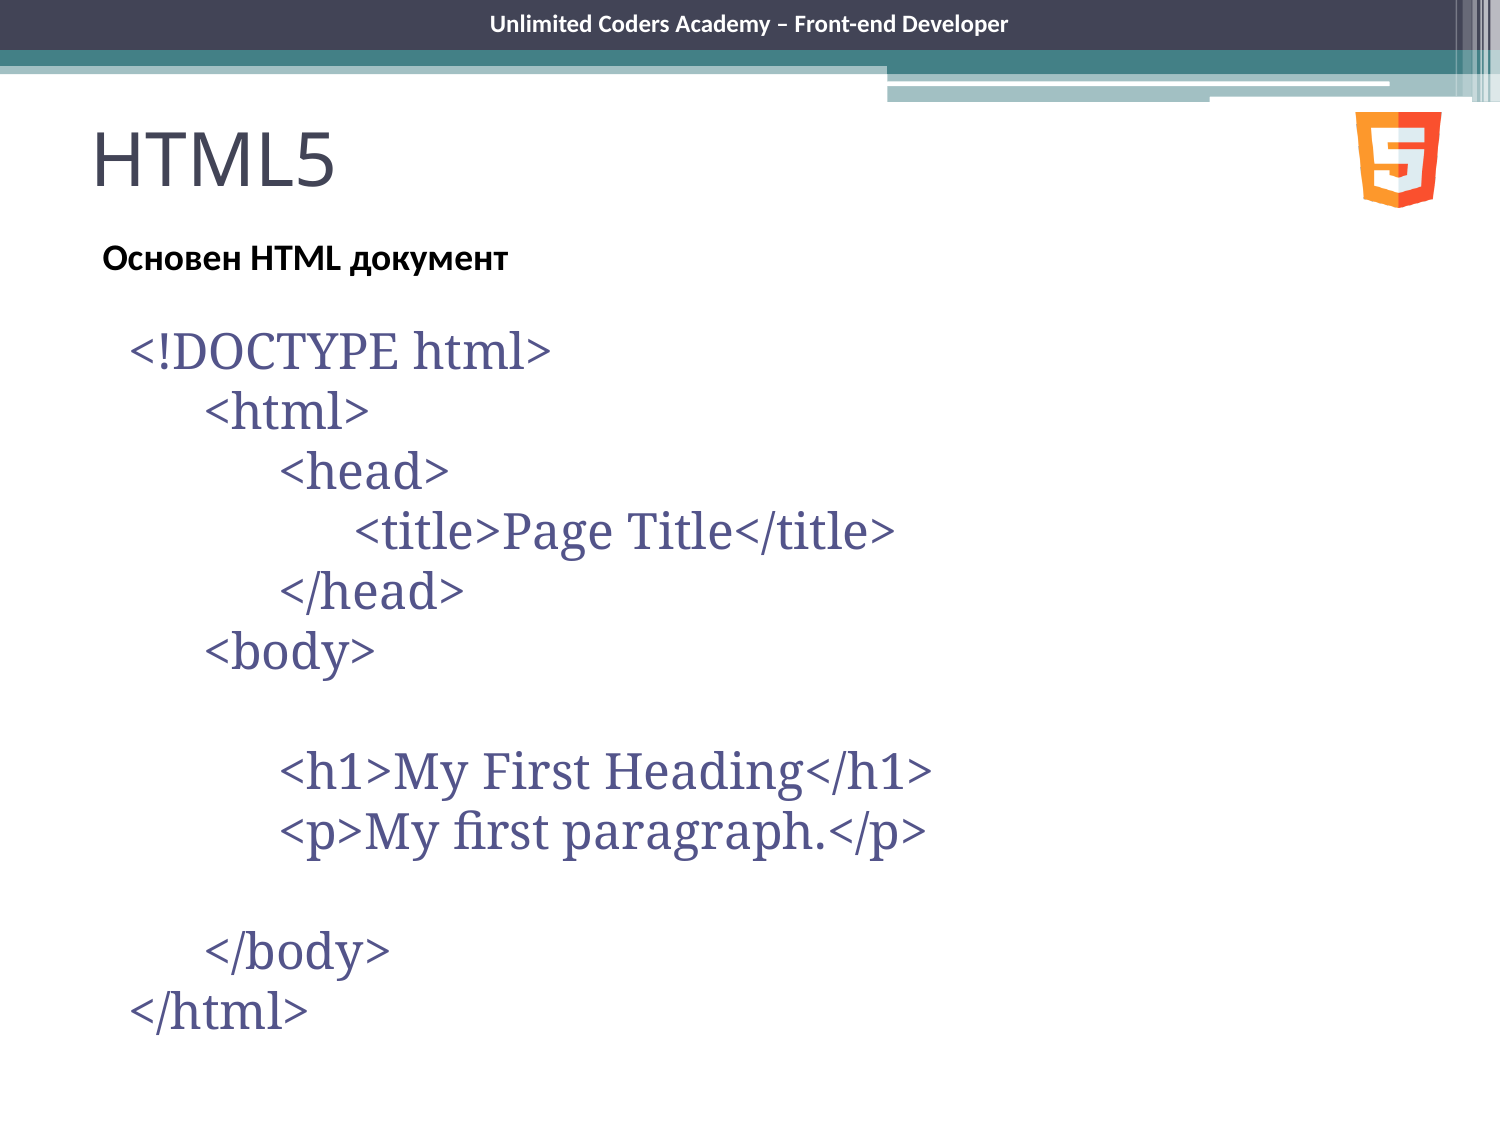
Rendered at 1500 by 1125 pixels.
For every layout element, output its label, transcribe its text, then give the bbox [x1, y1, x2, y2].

picture [1350, 112, 1446, 209]
list <!DOCTYPE html> <html> <head> <title>Page Title</title> </head> <body> <h1>My First Heading</h1> <p>My first paragraph.</p> </body> </html> [75, 312, 1426, 1079]
text_box Основен HTML документ [88, 225, 1438, 285]
title HTML5 [75, 99, 1426, 213]
text_box Unlimited Coders Academy – Front-end Developer [0, 0, 1500, 38]
